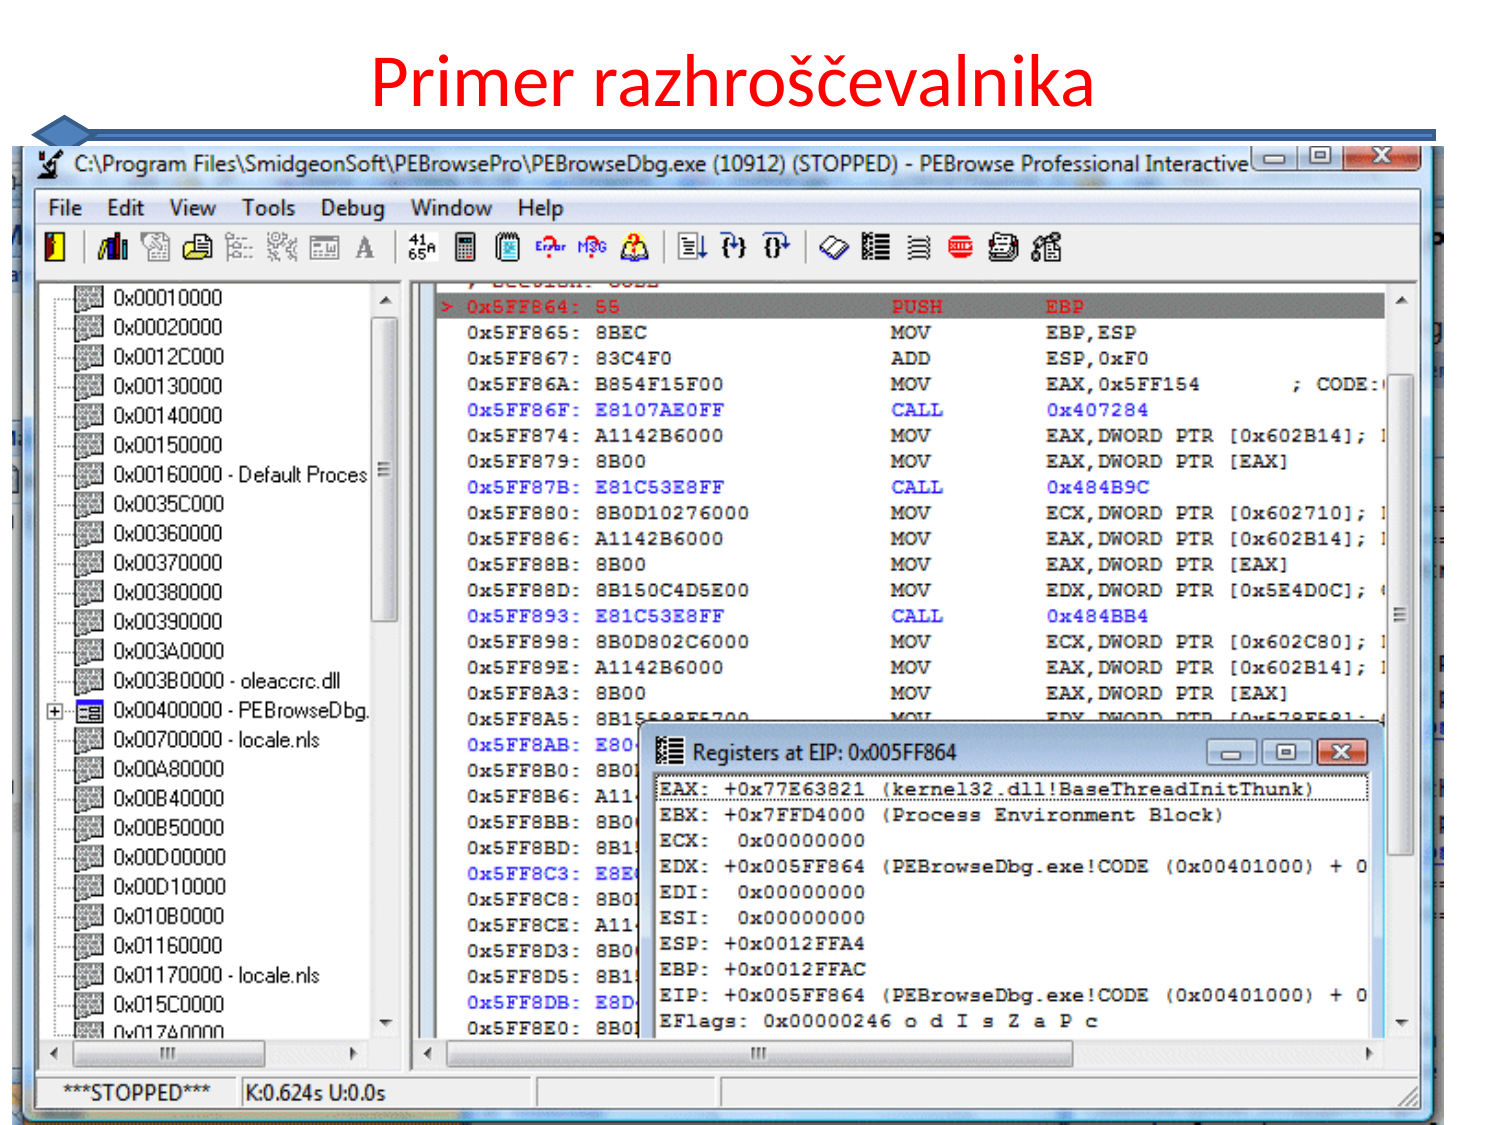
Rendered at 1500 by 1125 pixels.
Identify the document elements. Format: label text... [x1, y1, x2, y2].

picture [12, 146, 1444, 1125]
title Primer razhroščevalnika [58, 0, 1409, 146]
